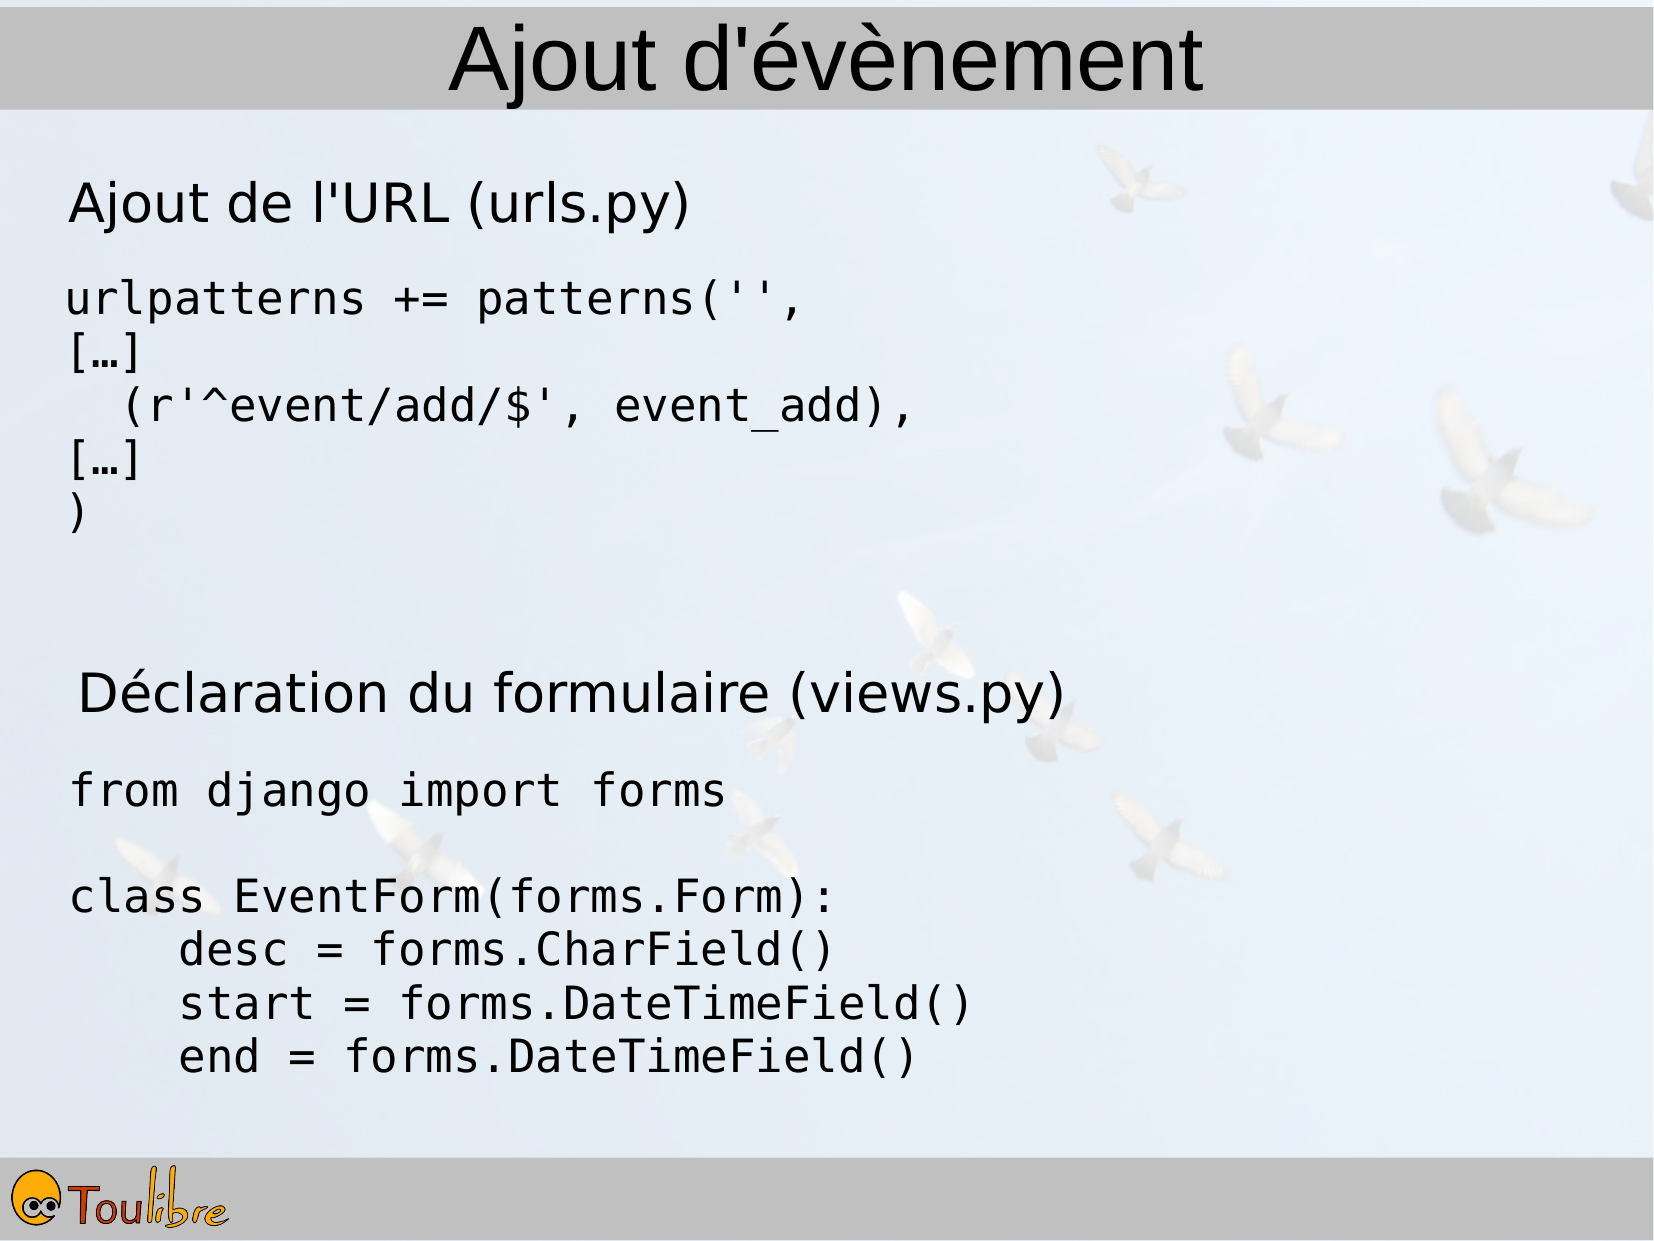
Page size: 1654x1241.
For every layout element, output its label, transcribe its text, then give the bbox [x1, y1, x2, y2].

text_box Ajout de l'URL (urls.py) [53, 164, 1383, 243]
text_box urlpatterns += patterns('', […] (r'^event/add/$', event_add), […] ) [49, 264, 1576, 588]
text_box from django import forms class EventForm(forms.Form): desc = forms.CharField() start = forms.DateTimeField() end = forms.DateTimeField() [53, 756, 1643, 1091]
text_box Déclaration du formulaire (views.py) [62, 655, 1392, 734]
picture [11, 1165, 229, 1228]
title Ajout d'évènement [0, 7, 1654, 110]
